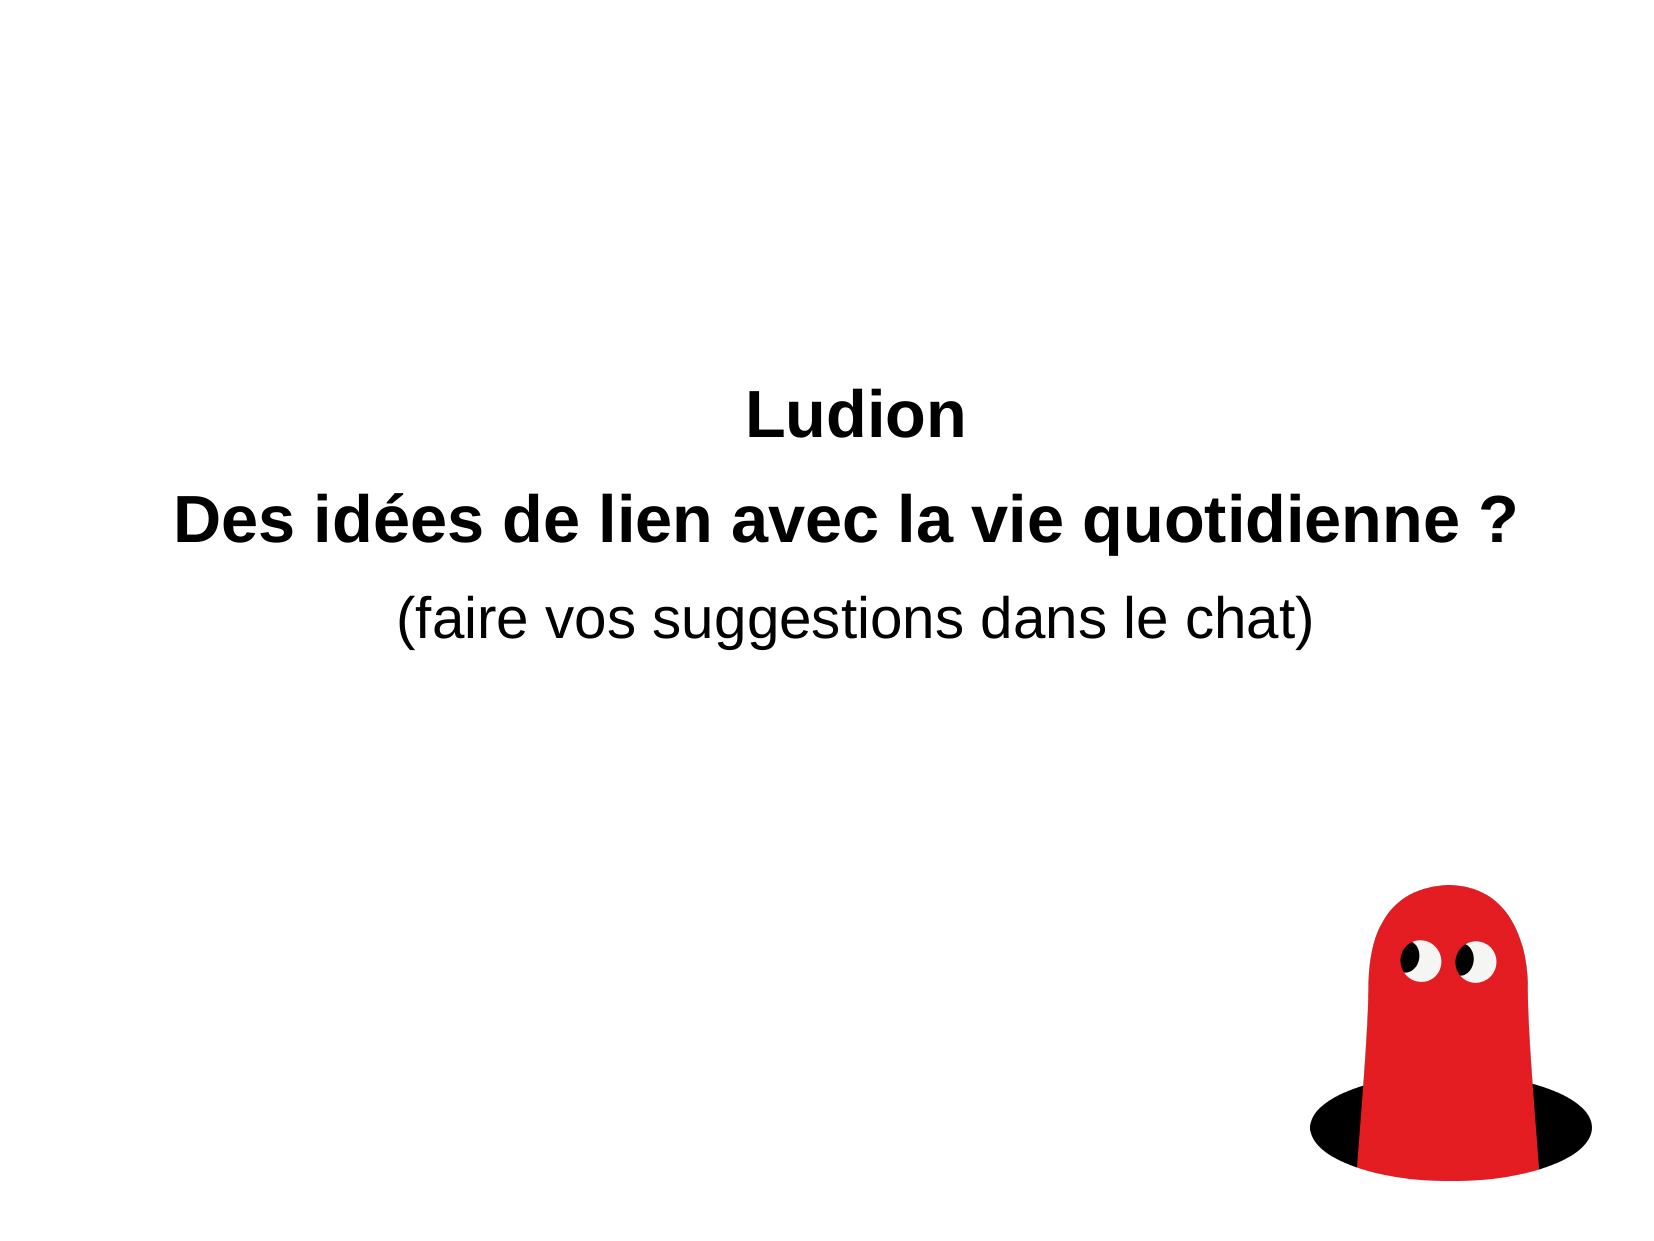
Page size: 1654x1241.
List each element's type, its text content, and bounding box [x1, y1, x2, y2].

list Ludion Des idées de lien avec la vie quotidienne ? (faire vos suggestions dans le chat) [94, 377, 1548, 706]
picture [1310, 885, 1592, 1182]
